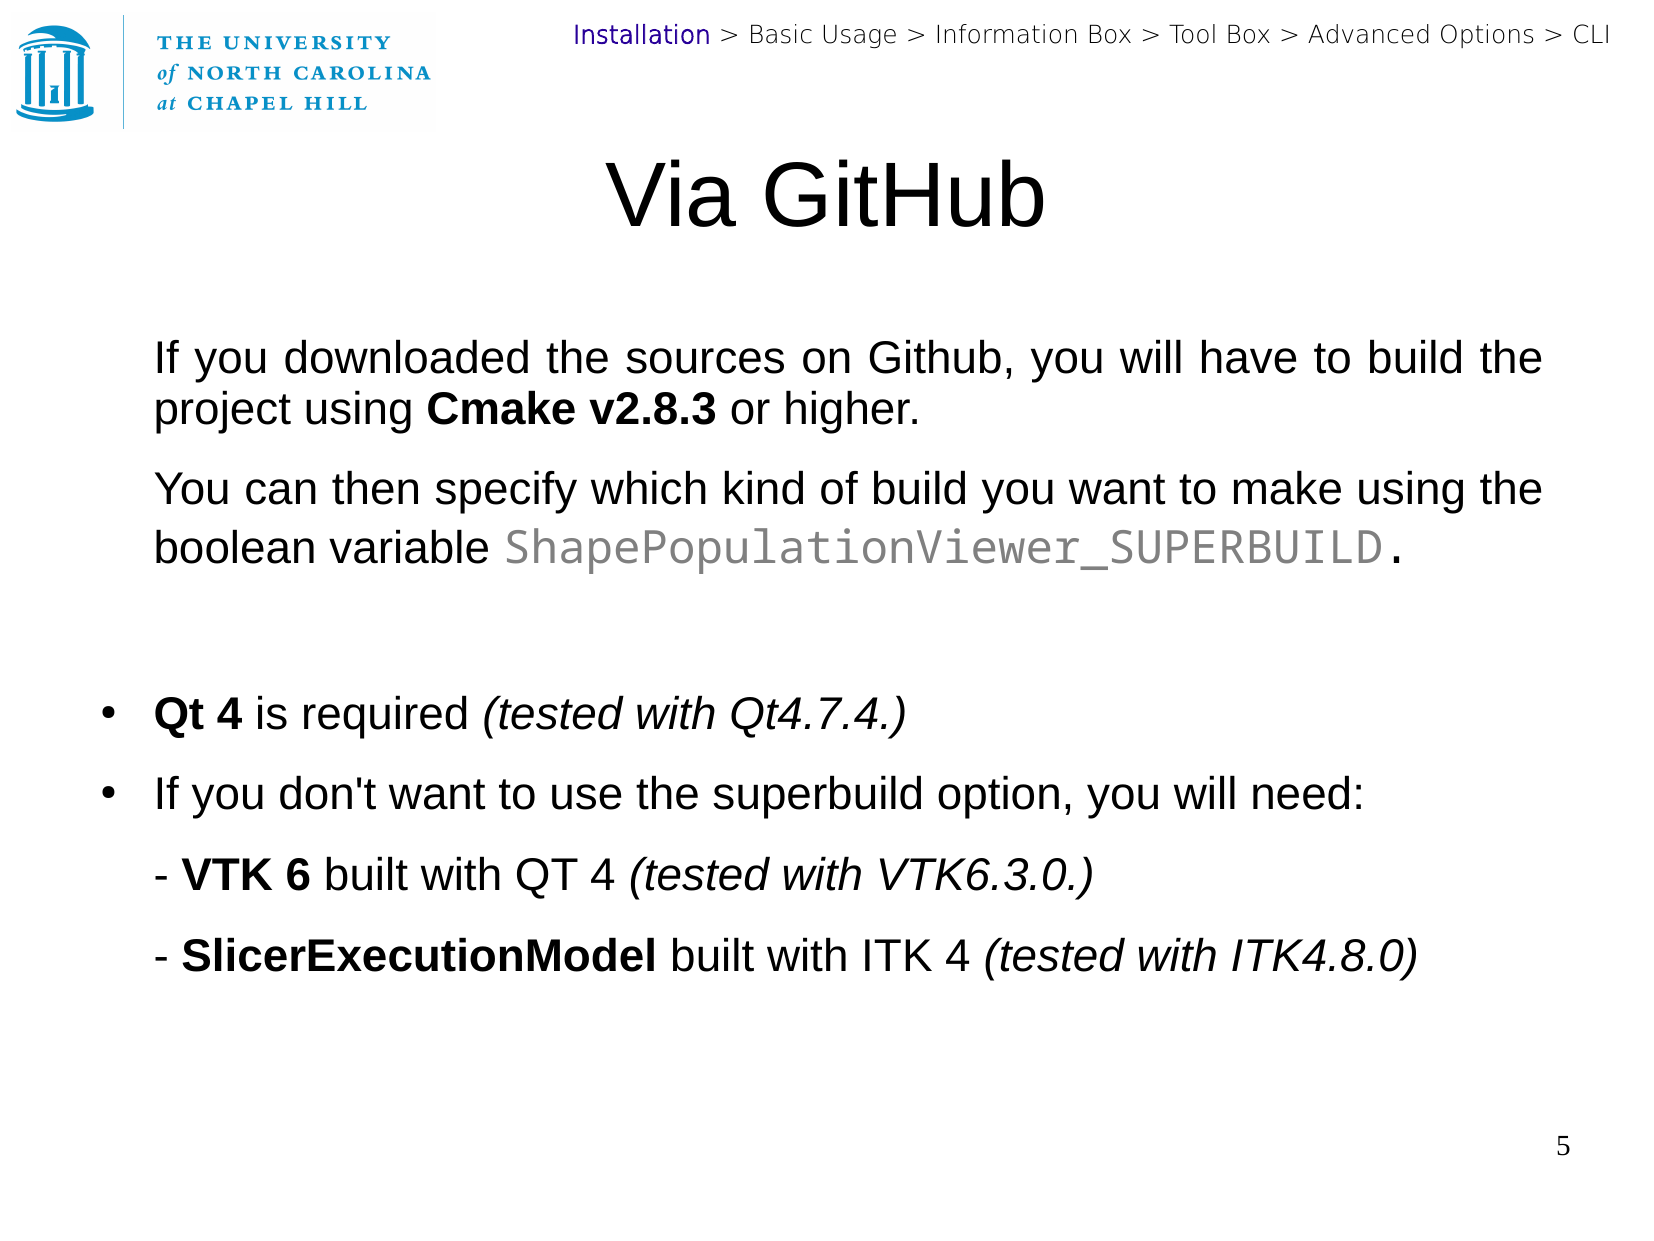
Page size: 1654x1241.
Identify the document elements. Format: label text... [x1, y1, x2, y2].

picture [11, 12, 436, 132]
list If you downloaded the sources on Github, you will have to build the project using Cmake v2.8.3 or higher. You can then specify which kind of build you want to make using the boolean variable ShapePopulationViewer_SUPERBUILD. Qt 4 is required (tested with Qt4.7.4.) If you don't want to use the superbuild option, you will need: - VTK 6 built with QT 4 (tested with VTK6.3.0.) - SlicerExecutionModel built with ITK 4 (tested with ITK4.8.0) [82, 331, 1546, 1150]
title Via GitHub [82, 90, 1571, 298]
text_box Installation > Basic Usage > Information Box > Tool Box > Advanced Options > CLI [558, 12, 1654, 57]
